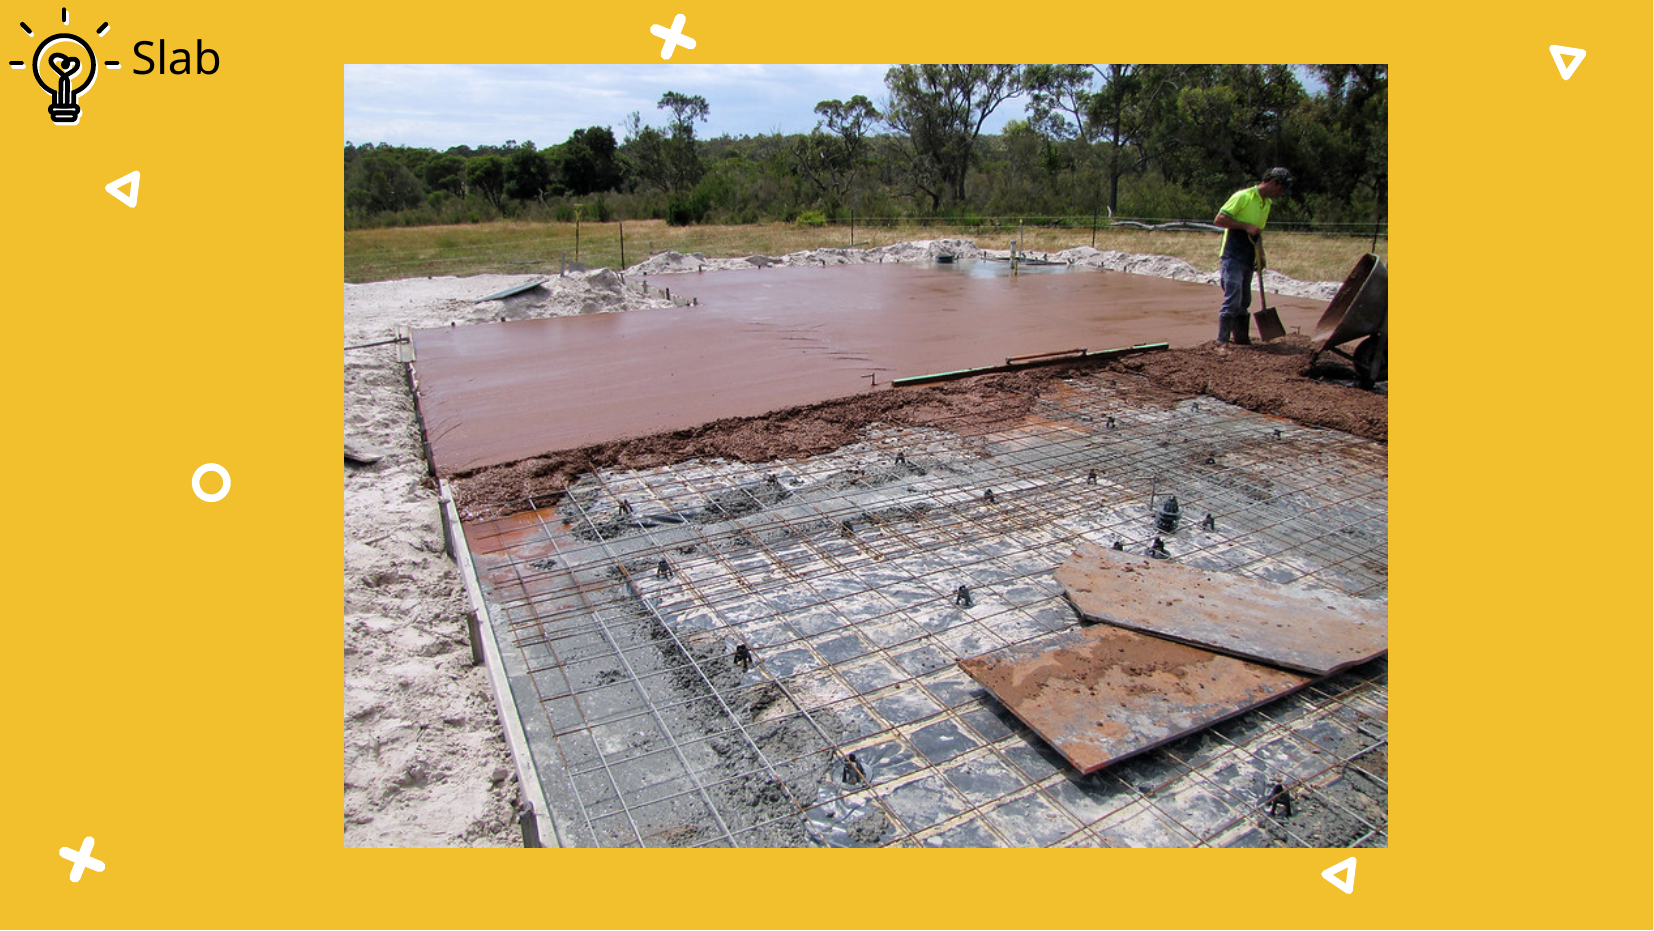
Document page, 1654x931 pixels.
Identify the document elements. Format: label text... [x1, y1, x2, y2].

picture [344, 64, 1388, 848]
title Slab [131, 0, 1447, 120]
